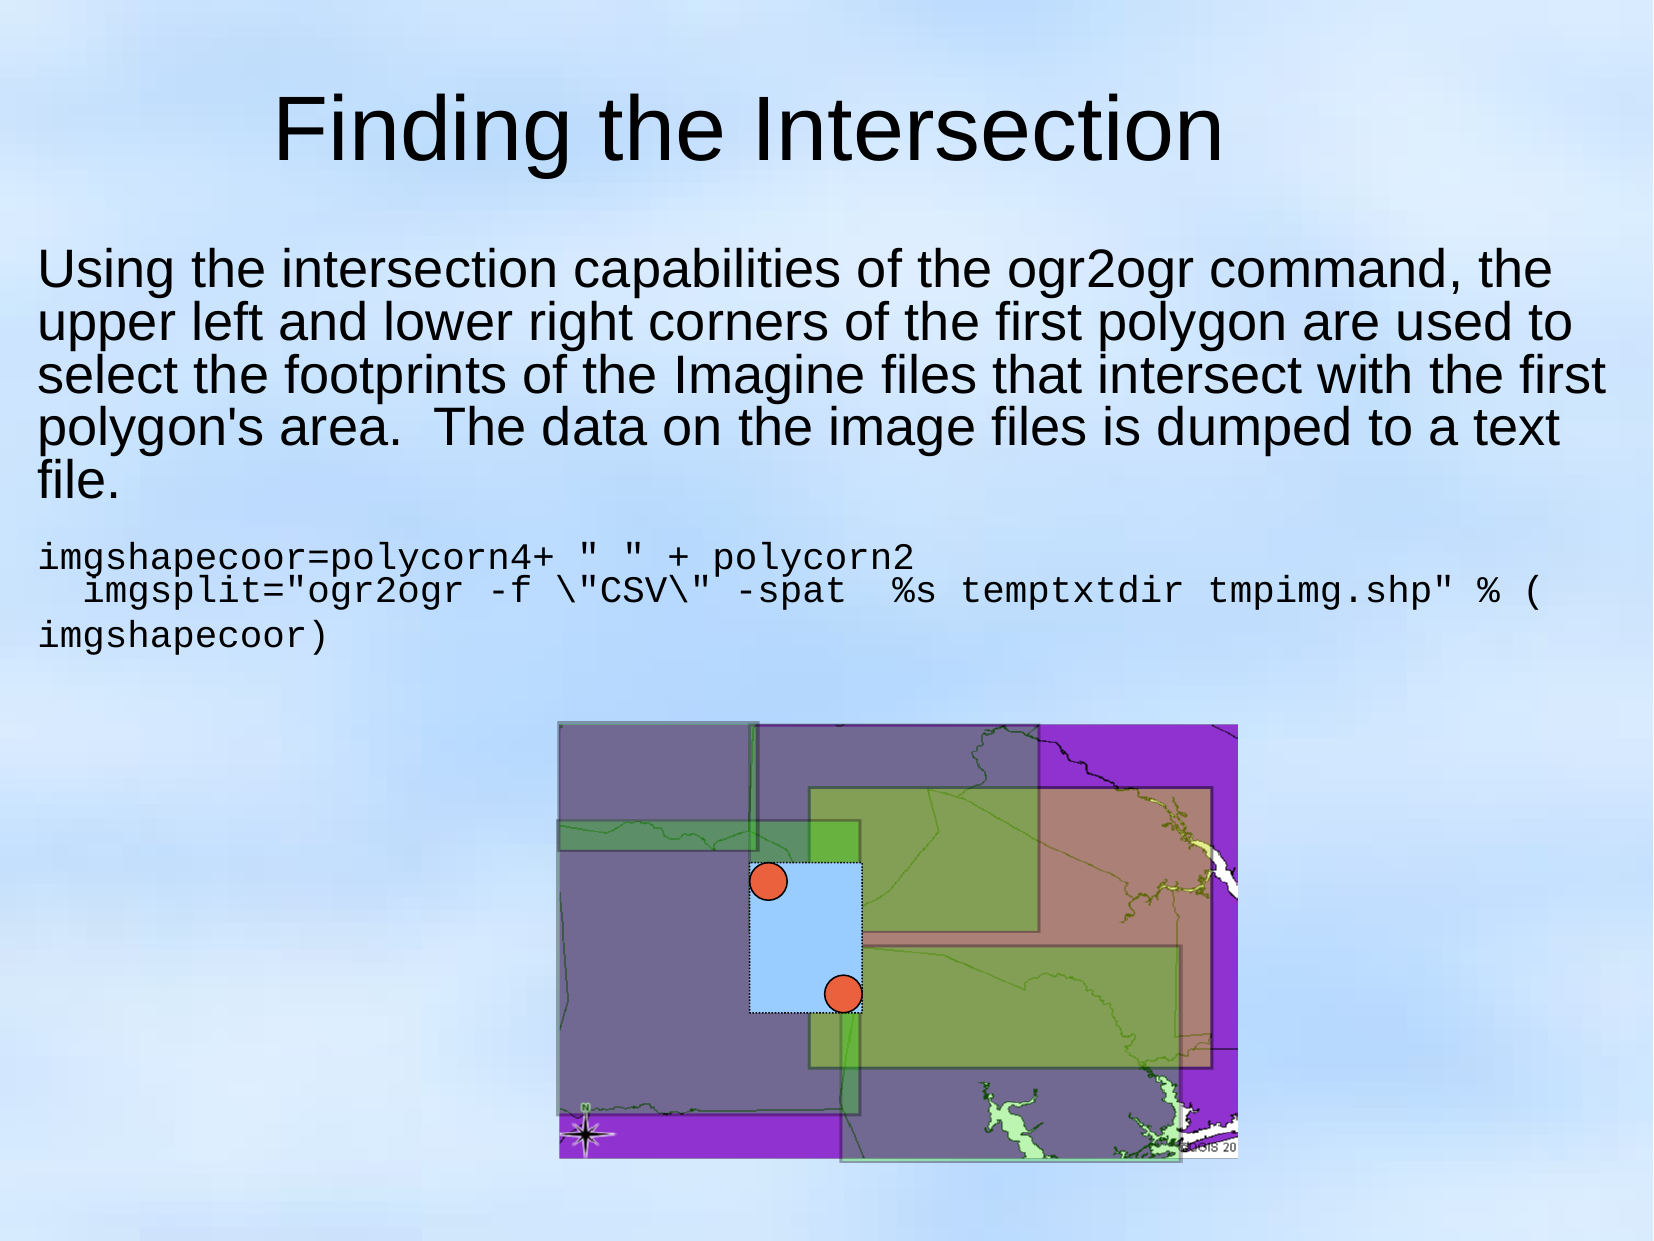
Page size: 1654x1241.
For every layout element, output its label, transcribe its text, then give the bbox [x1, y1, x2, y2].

picture [0, 0, 1654, 1241]
text_box Using the intersection capabilities of the ogr2ogr command, the upper left and lower right corners of the first polygon are used to select the footprints of the Imagine files that intersect with the first polygon's area. The data on the image files is dumped to a text file. imgshapecoor=polycorn4+ " " + polycorn2 imgsplit="ogr2ogr -f \"CSV\" -spat %s temptxtdir tmpimg.shp" % ( imgshapecoor) [37, 198, 1612, 863]
title Finding the Intersection [112, 37, 1388, 198]
text_box [749, 862, 863, 1013]
